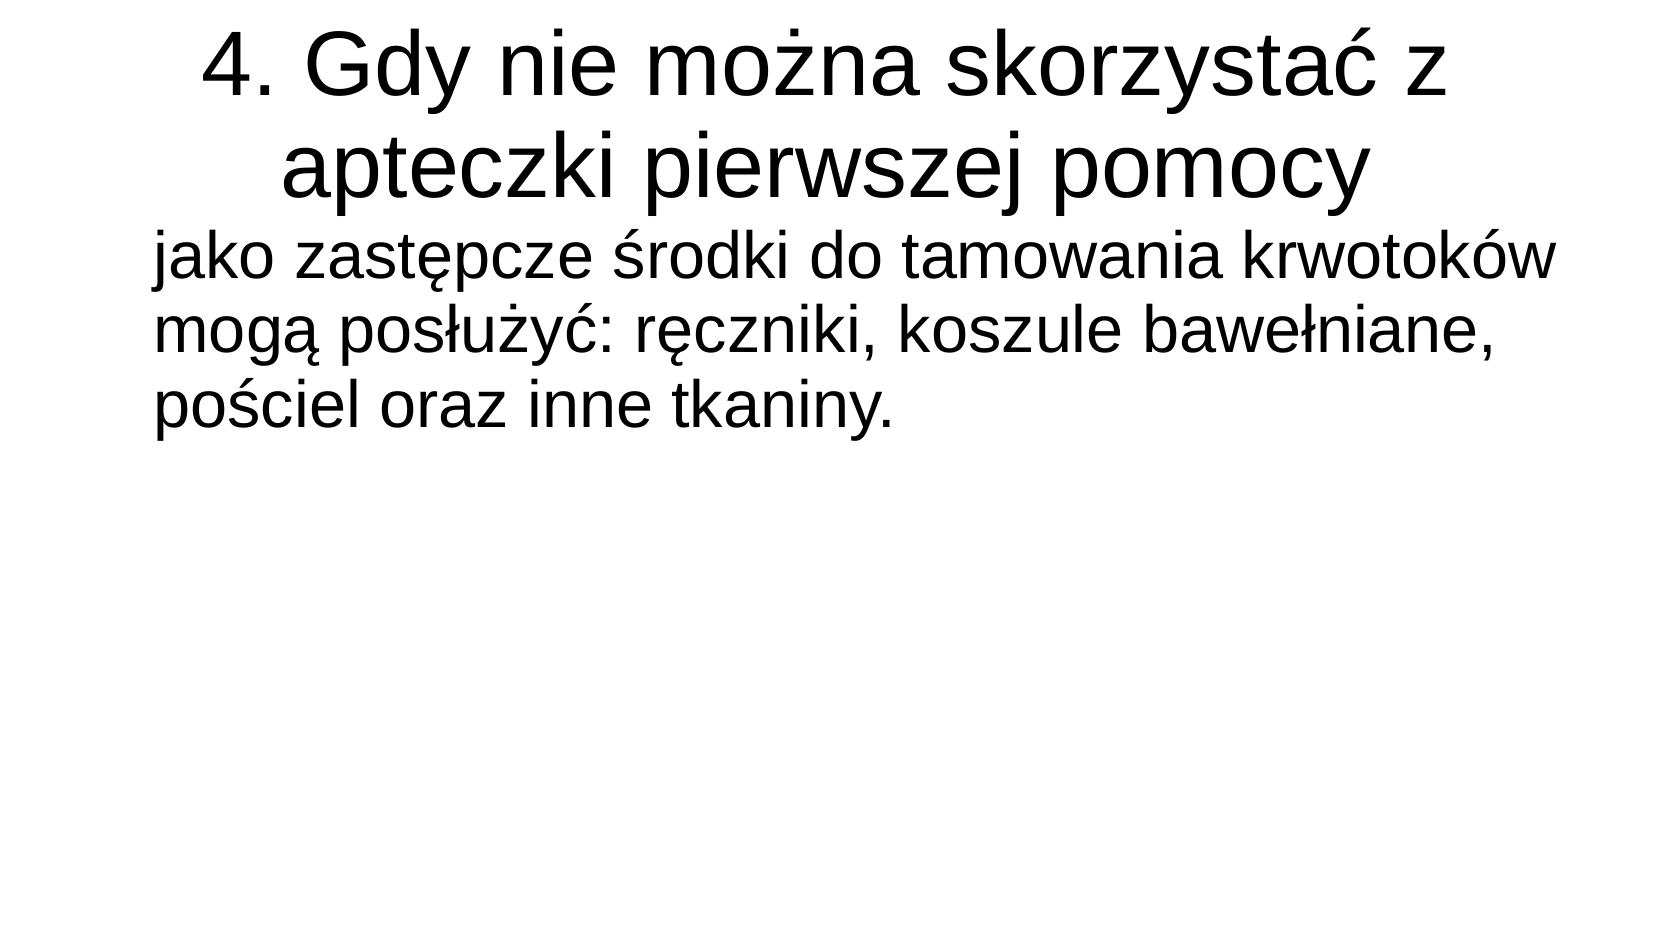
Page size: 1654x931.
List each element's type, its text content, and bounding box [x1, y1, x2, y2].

list jako zastępcze środki do tamowania krwotoków mogą posłużyć: ręczniki, koszule bawełniane, pościel oraz inne tkaniny. [82, 217, 1571, 758]
title 4. Gdy nie można skorzystać z apteczki pierwszej pomocy [82, 12, 1571, 217]
